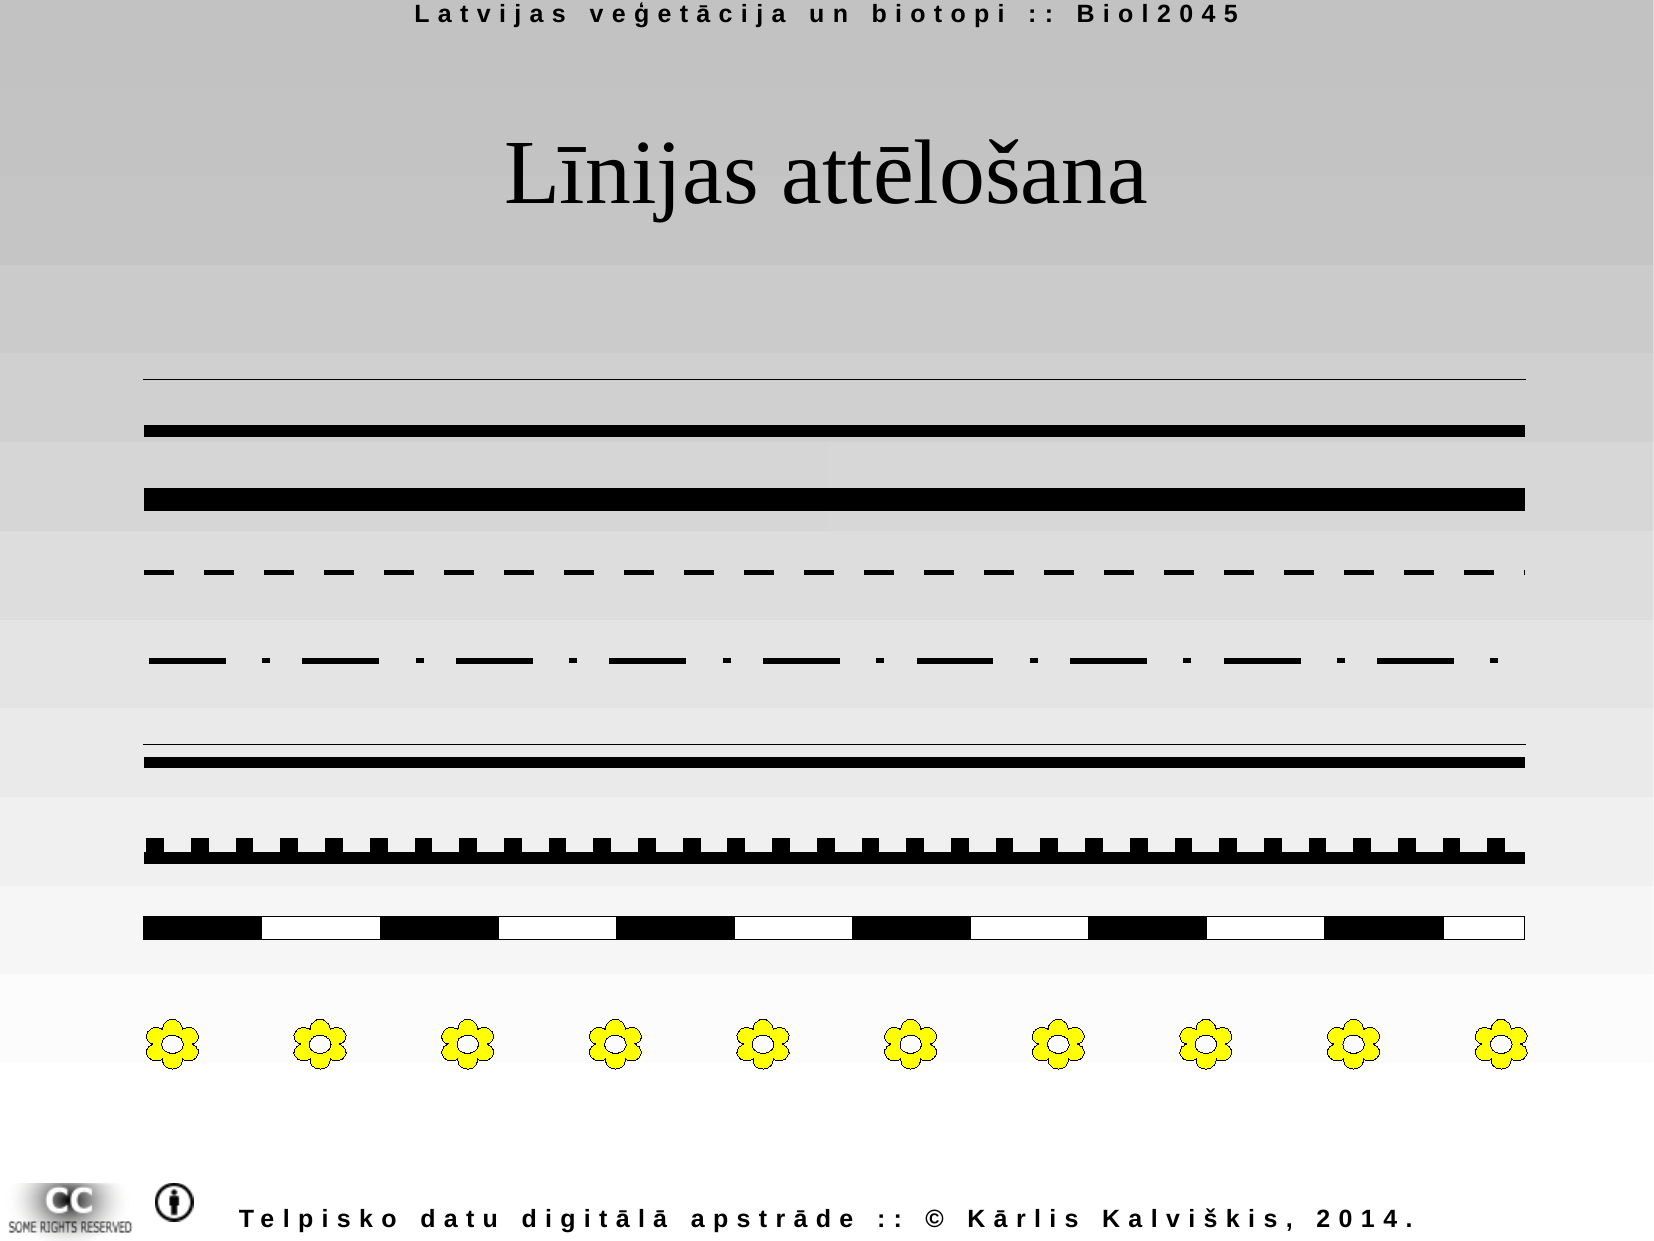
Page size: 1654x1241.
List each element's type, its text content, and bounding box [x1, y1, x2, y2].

text_box [1327, 1019, 1380, 1070]
text_box [146, 1019, 199, 1070]
text_box [143, 916, 1525, 940]
text_box [1179, 1019, 1232, 1070]
text_box [293, 1019, 347, 1070]
title Līnijas attēlošana [29, 49, 1625, 296]
text_box [441, 1019, 494, 1070]
text_box [736, 1019, 790, 1070]
text_box [1475, 1019, 1528, 1070]
text_box [884, 1019, 937, 1070]
text_box [1032, 1019, 1085, 1070]
picture [0, 0, 1654, 1241]
text_box [589, 1019, 642, 1070]
